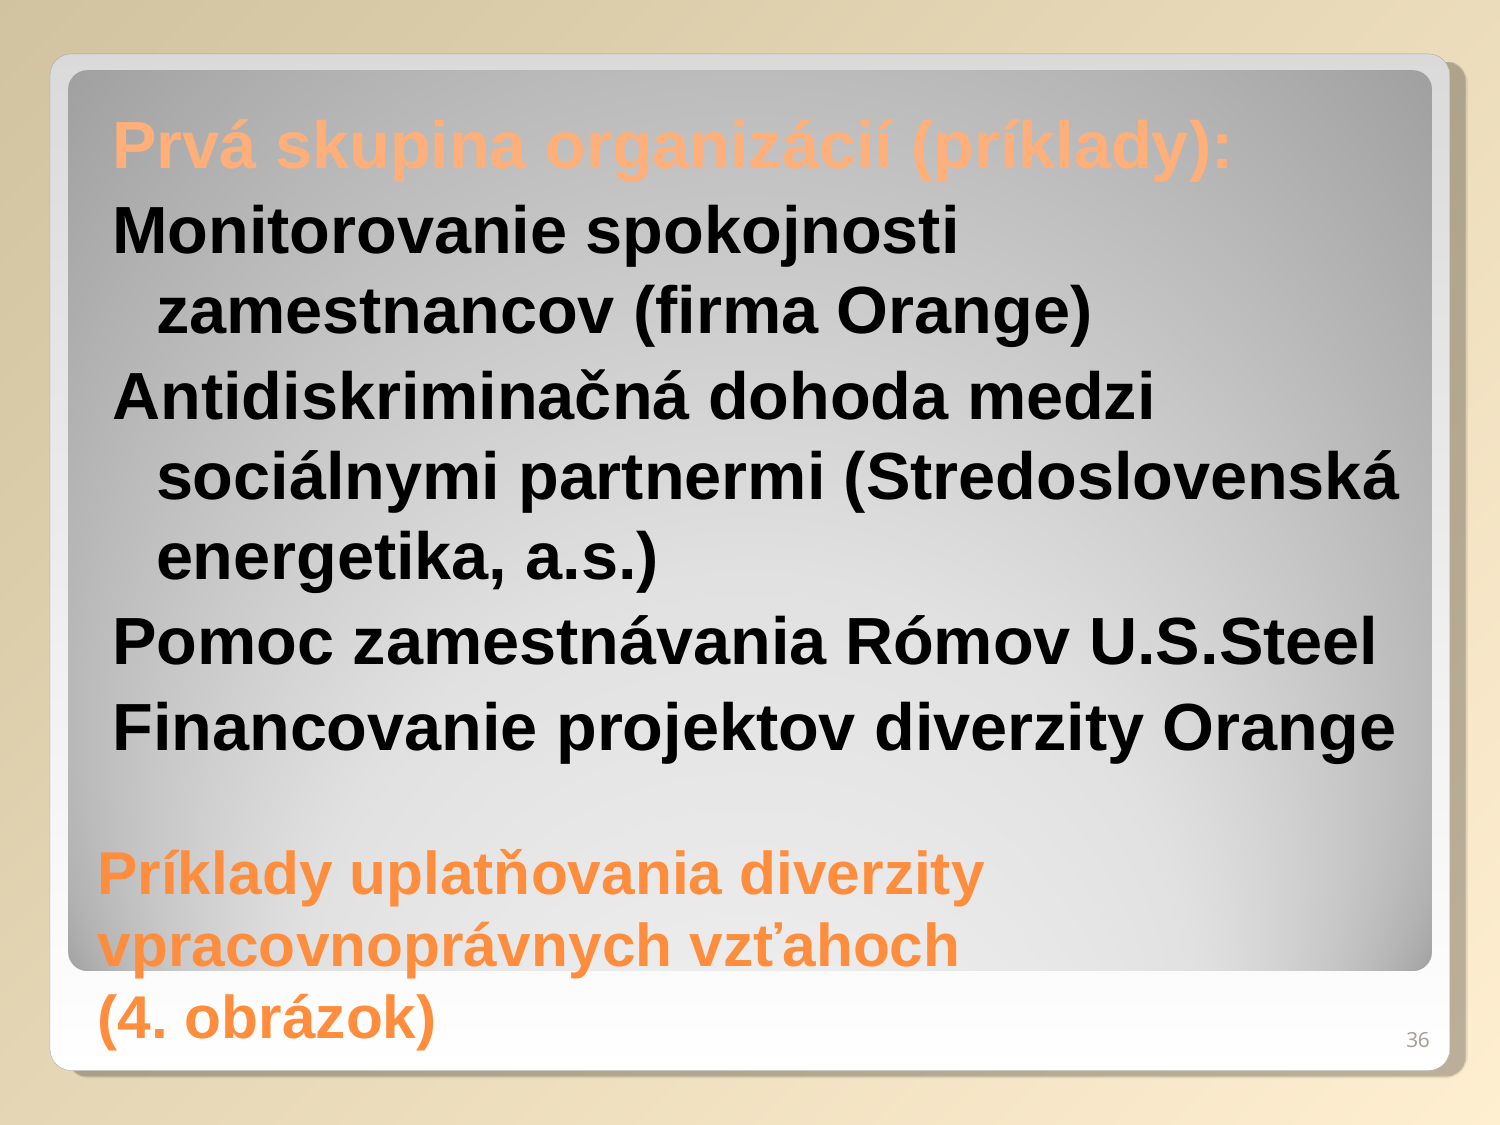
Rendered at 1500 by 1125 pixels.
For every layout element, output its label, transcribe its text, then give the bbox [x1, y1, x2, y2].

text_box <number> [1369, 1002, 1445, 1063]
title Príklady uplatňovania diverzity vpracovnoprávnych vzťahoch (4. obrázok) [82, 817, 1426, 1059]
picture [67, 69, 1433, 972]
list Prvá skupina organizácií (príklady): Monitorovanie spokojnosti zamestnancov (firma Orange) Antidiskriminačná dohoda medzi sociálnymi partnermi (Stredoslovenská energetika, a.s.) Pomoc zamestnávania Rómov U.S.Steel Financovanie projektov diverzity Orange [82, 86, 1426, 774]
